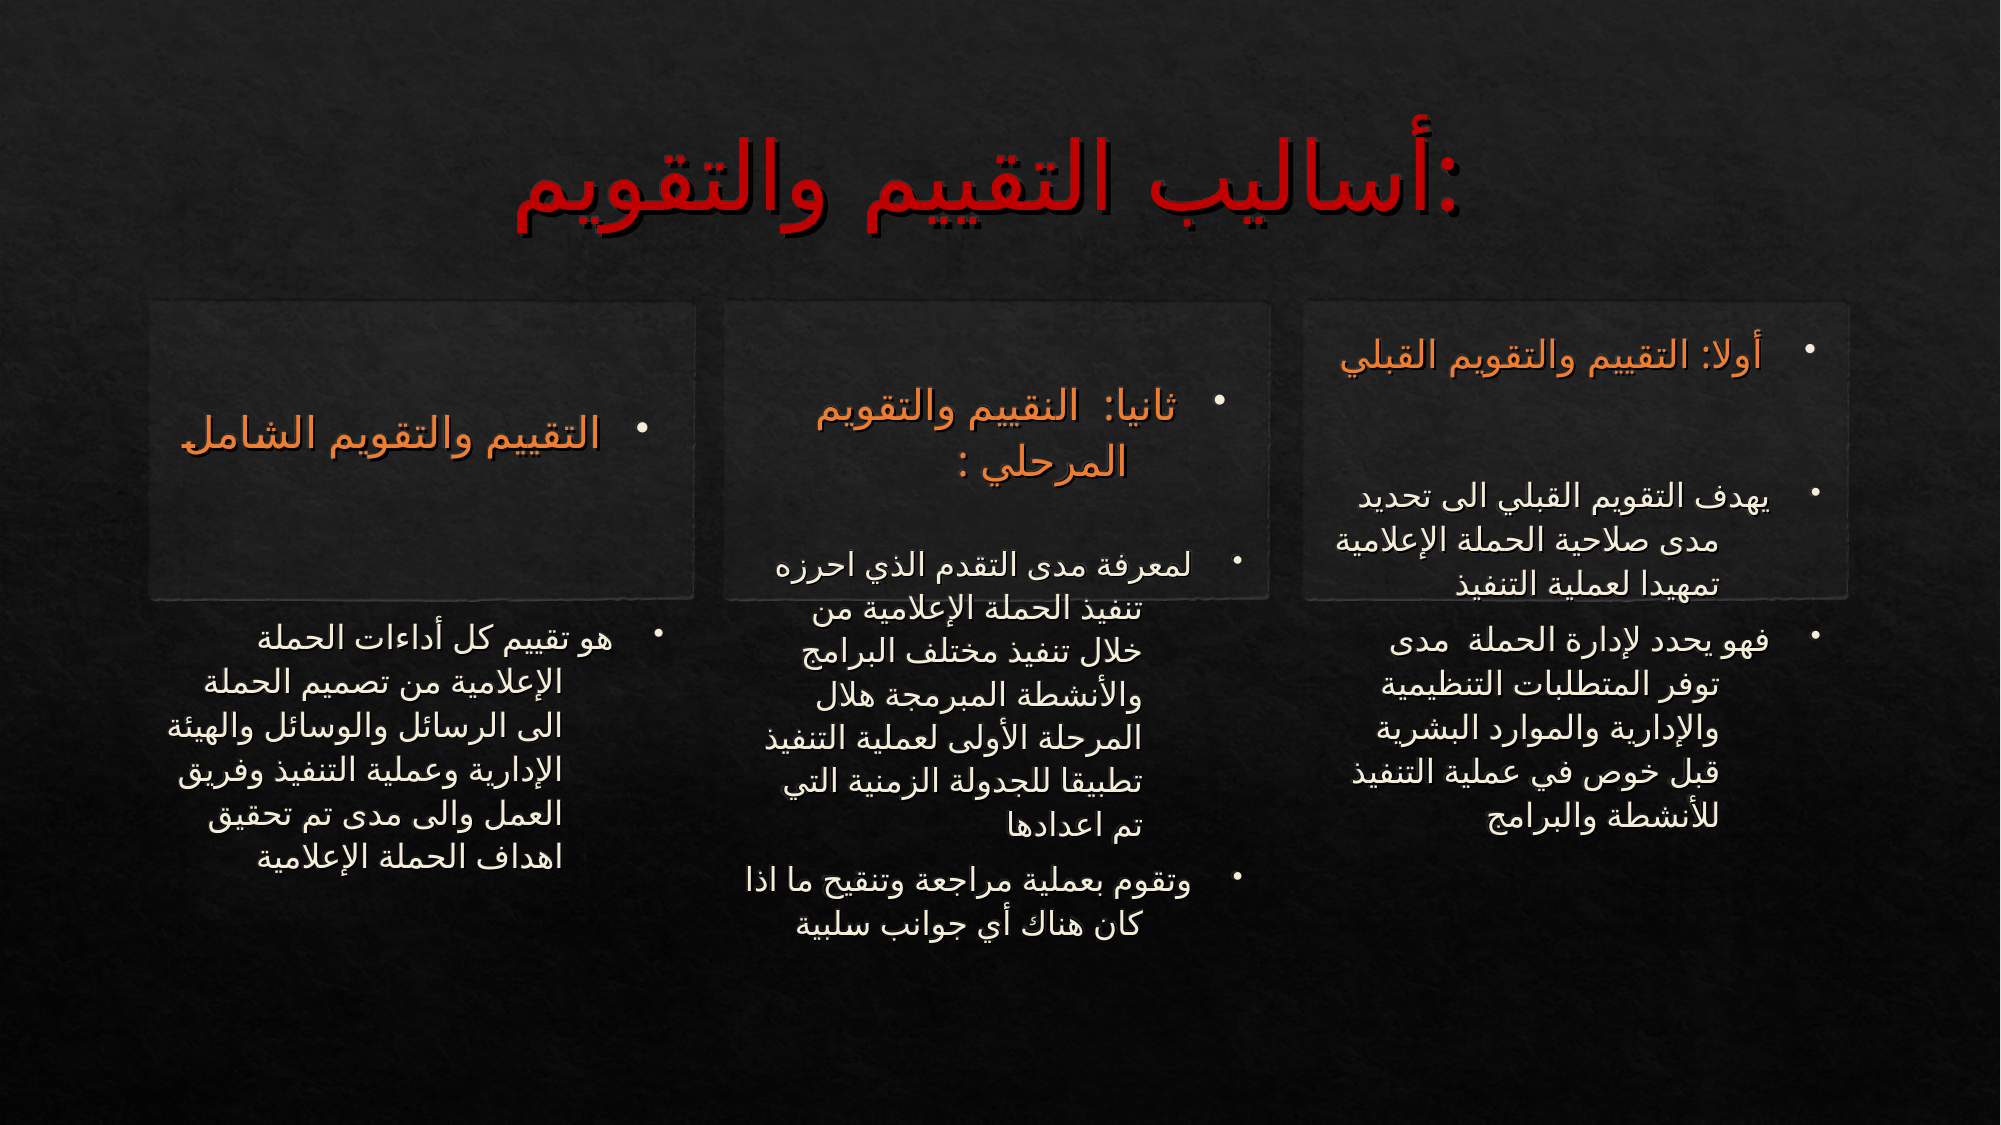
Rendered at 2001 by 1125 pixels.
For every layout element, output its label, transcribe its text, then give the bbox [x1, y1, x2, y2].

list لمعرفة مدى التقدم الذي احرزه تنفيذ الحملة الإعلامية من خلال تنفيذ مختلف البرامج والأنشطة المبرمجة هلال المرحلة الأولى لعملية التنفيذ تطبيقا للجدولة الزمنية التي تم اعدادها وتقوم بعملية مراجعة وتنقيح ما اذا كان هناك أي جوانب سلبية [728, 531, 1271, 951]
list يهدف التقويم القبلي الى تحديد مدى صلاحية الحملة الإعلامية تمهيدا لعملية التنفيذ فهو يحدد لإدارة الحملة مدى توفر المتطلبات التنظيمية والإدارية والموارد البشرية قبل خوص في عملية التنفيذ للأنشطة والبرامج [1306, 463, 1849, 951]
picture [745, 365, 1253, 494]
title أساليب التقييم والتقويم: [149, 99, 1849, 260]
list هو تقييم كل أداءات الحملة الإعلامية من تصميم الحملة الى الرسائل والوسائل والهيئة الإدارية وعملية التنفيذ وفريق العمل والى مدى تم تحقيق اهداف الحملة الإعلامية [149, 604, 692, 951]
picture [167, 392, 675, 521]
picture [1324, 317, 1833, 417]
